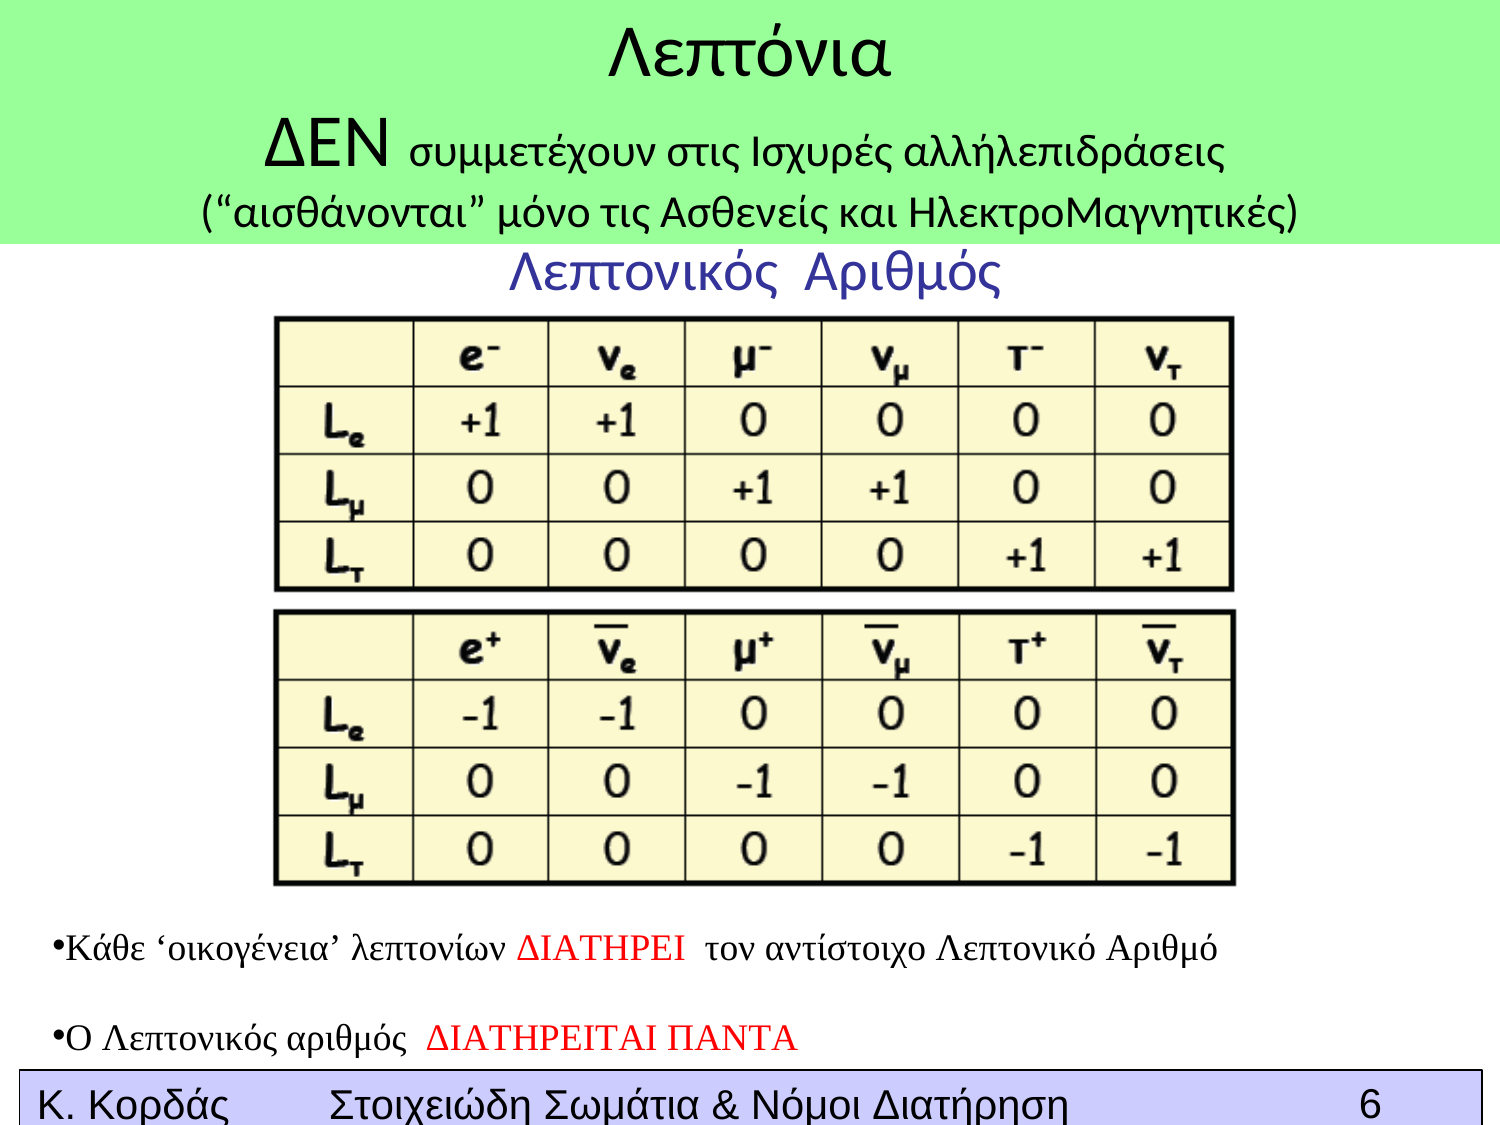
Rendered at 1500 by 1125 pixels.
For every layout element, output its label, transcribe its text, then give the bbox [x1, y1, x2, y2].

text_box Λεπτόνια ΔΕΝ συμμετέχουν στις Ισχυρές αλλήλεπιδράσεις (“αισθάνονται” μόνο τις Ασθενείς και ΗλεκτροΜαγνητικές) [0, 0, 1500, 244]
text_box Λεπτονικός Αριθμός [80, 224, 1432, 316]
picture [270, 604, 1244, 894]
text_box Κάθε ‘οικογένεια’ λεπτονίων ΔΙΑΤΗΡΕΙ τον αντίστοιχο Λεπτονικό Αριθμό Ο Λεπτονικός αριθμός ΔΙΑΤΗΡΕΙΤΑΙ ΠΑΝΤΑ [37, 914, 1500, 1066]
picture [267, 309, 1246, 598]
